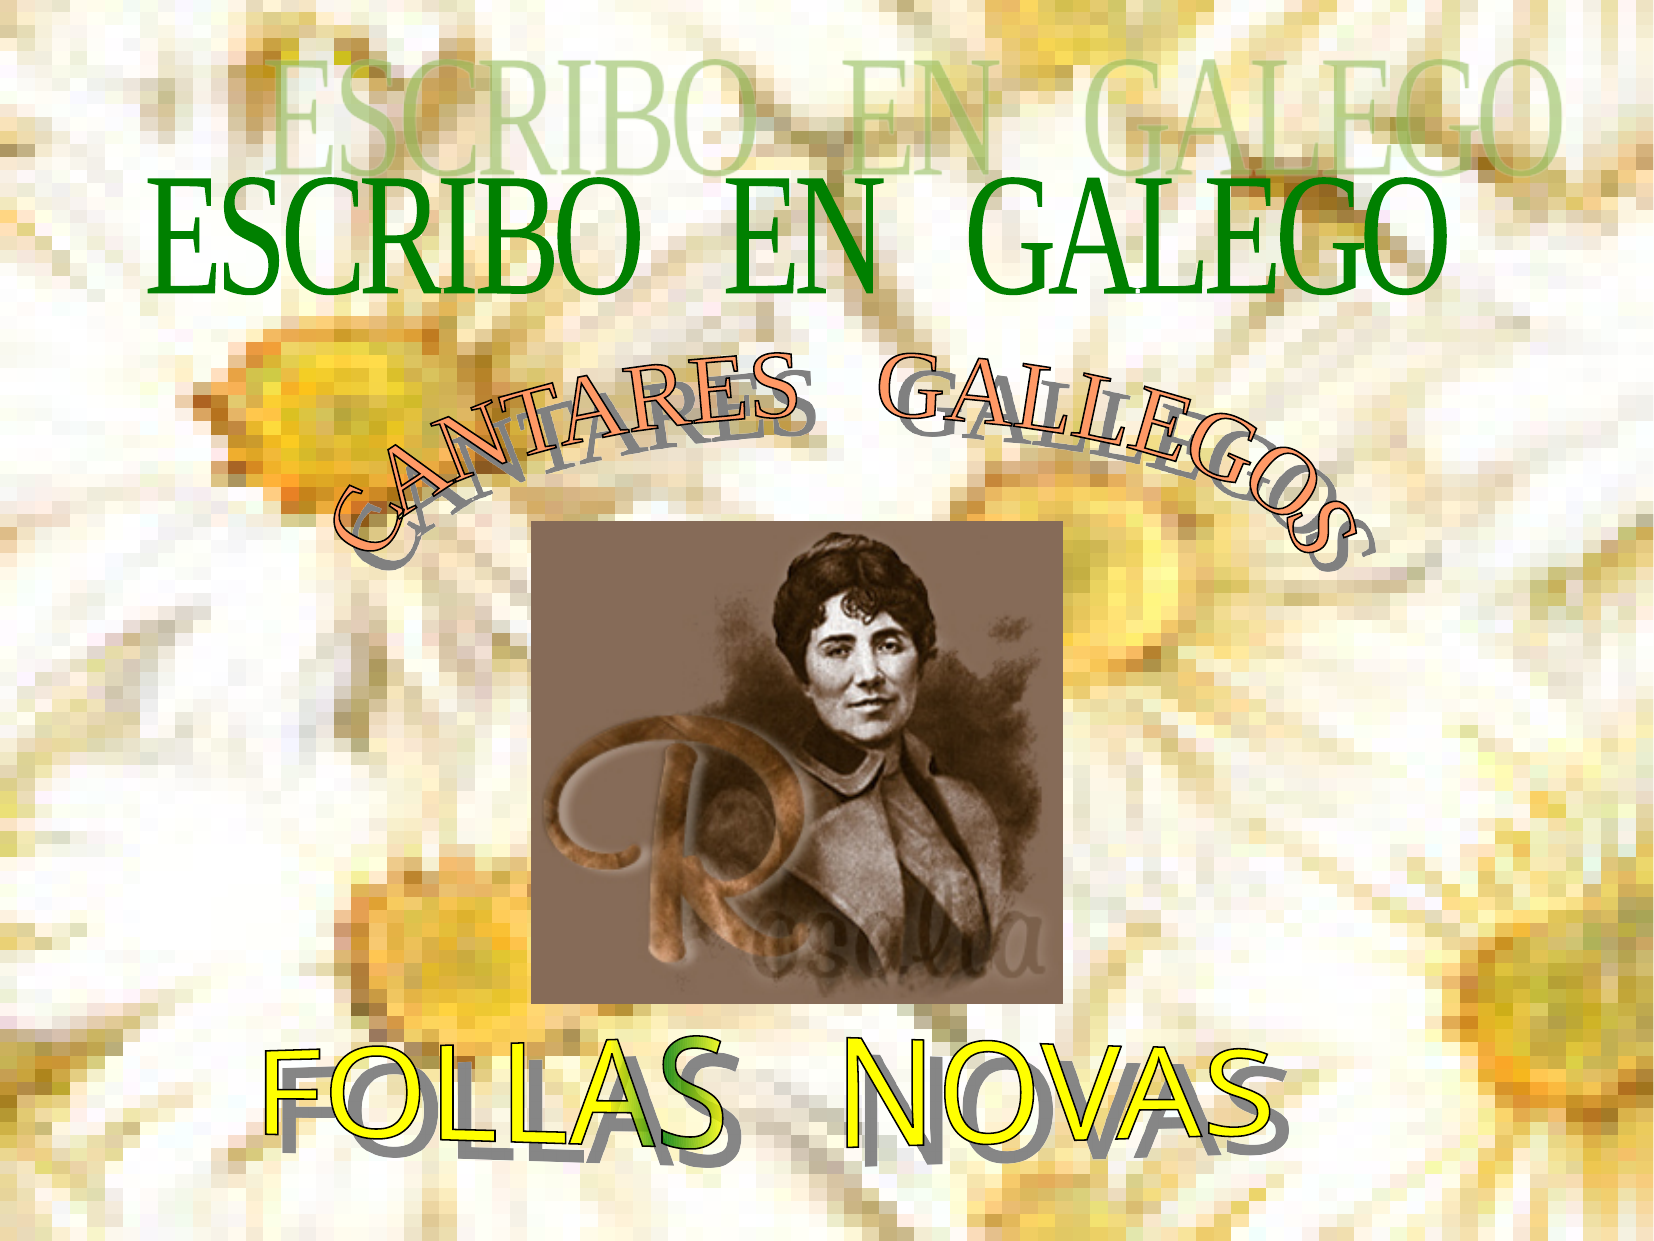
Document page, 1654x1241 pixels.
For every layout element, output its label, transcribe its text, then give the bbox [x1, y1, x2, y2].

text_box CANTARES GALLEGOS [1013, 363, 1067, 434]
text_box FOLLAS NOVAS [1115, 1046, 1202, 1140]
text_box FOLLAS NOVAS [1208, 1048, 1270, 1137]
text_box CANTARES GALLEGOS [334, 399, 507, 551]
text_box FOLLAS NOVAS [569, 1039, 655, 1147]
text_box FOLLAS NOVAS [847, 1037, 924, 1148]
text_box CANTARES GALLEGOS [1127, 386, 1191, 462]
text_box CANTARES GALLEGOS [561, 375, 630, 446]
text_box ESCRIBO EN GALEGO [1280, 177, 1447, 296]
text_box ESCRIBO EN GALEGO [797, 178, 884, 294]
text_box CANTARES GALLEGOS [1190, 413, 1257, 483]
text_box ESCRIBO EN GALEGO [1207, 178, 1276, 294]
text_box ESCRIBO EN GALEGO [362, 178, 475, 294]
text_box CANTARES GALLEGOS [498, 382, 557, 456]
picture [0, 0, 1654, 1241]
text_box FOLLAS NOVAS [265, 1049, 320, 1135]
text_box ESCRIBO EN GALEGO [147, 178, 217, 294]
text_box CANTARES GALLEGOS [879, 353, 943, 419]
text_box ESCRIBO EN GALEGO [725, 178, 795, 294]
text_box CANTARES GALLEGOS [688, 355, 745, 424]
text_box FOLLAS NOVAS [511, 1042, 566, 1144]
text_box CANTARES GALLEGOS [1071, 373, 1125, 446]
text_box ESCRIBO EN GALEGO [557, 177, 640, 296]
text_box CANTARES GALLEGOS [1287, 501, 1357, 553]
text_box FOLLAS NOVAS [944, 1040, 1034, 1145]
text_box CANTARES GALLEGOS [753, 352, 797, 419]
text_box FOLLAS NOVAS [1040, 1043, 1122, 1141]
text_box CANTARES GALLEGOS [943, 358, 1012, 426]
text_box ESCRIBO EN GALEGO [1048, 177, 1203, 294]
text_box ESCRIBO EN GALEGO [968, 177, 1053, 296]
text_box CANTARES GALLEGOS [622, 364, 693, 432]
text_box ESCRIBO EN GALEGO [477, 178, 554, 294]
text_box FOLLAS NOVAS [662, 1035, 723, 1149]
text_box ESCRIBO EN GALEGO [223, 177, 280, 296]
text_box FOLLAS NOVAS [330, 1046, 420, 1139]
text_box CANTARES GALLEGOS [1250, 447, 1317, 515]
text_box FOLLAS NOVAS [440, 1045, 496, 1142]
text_box ESCRIBO EN GALEGO [285, 177, 360, 296]
